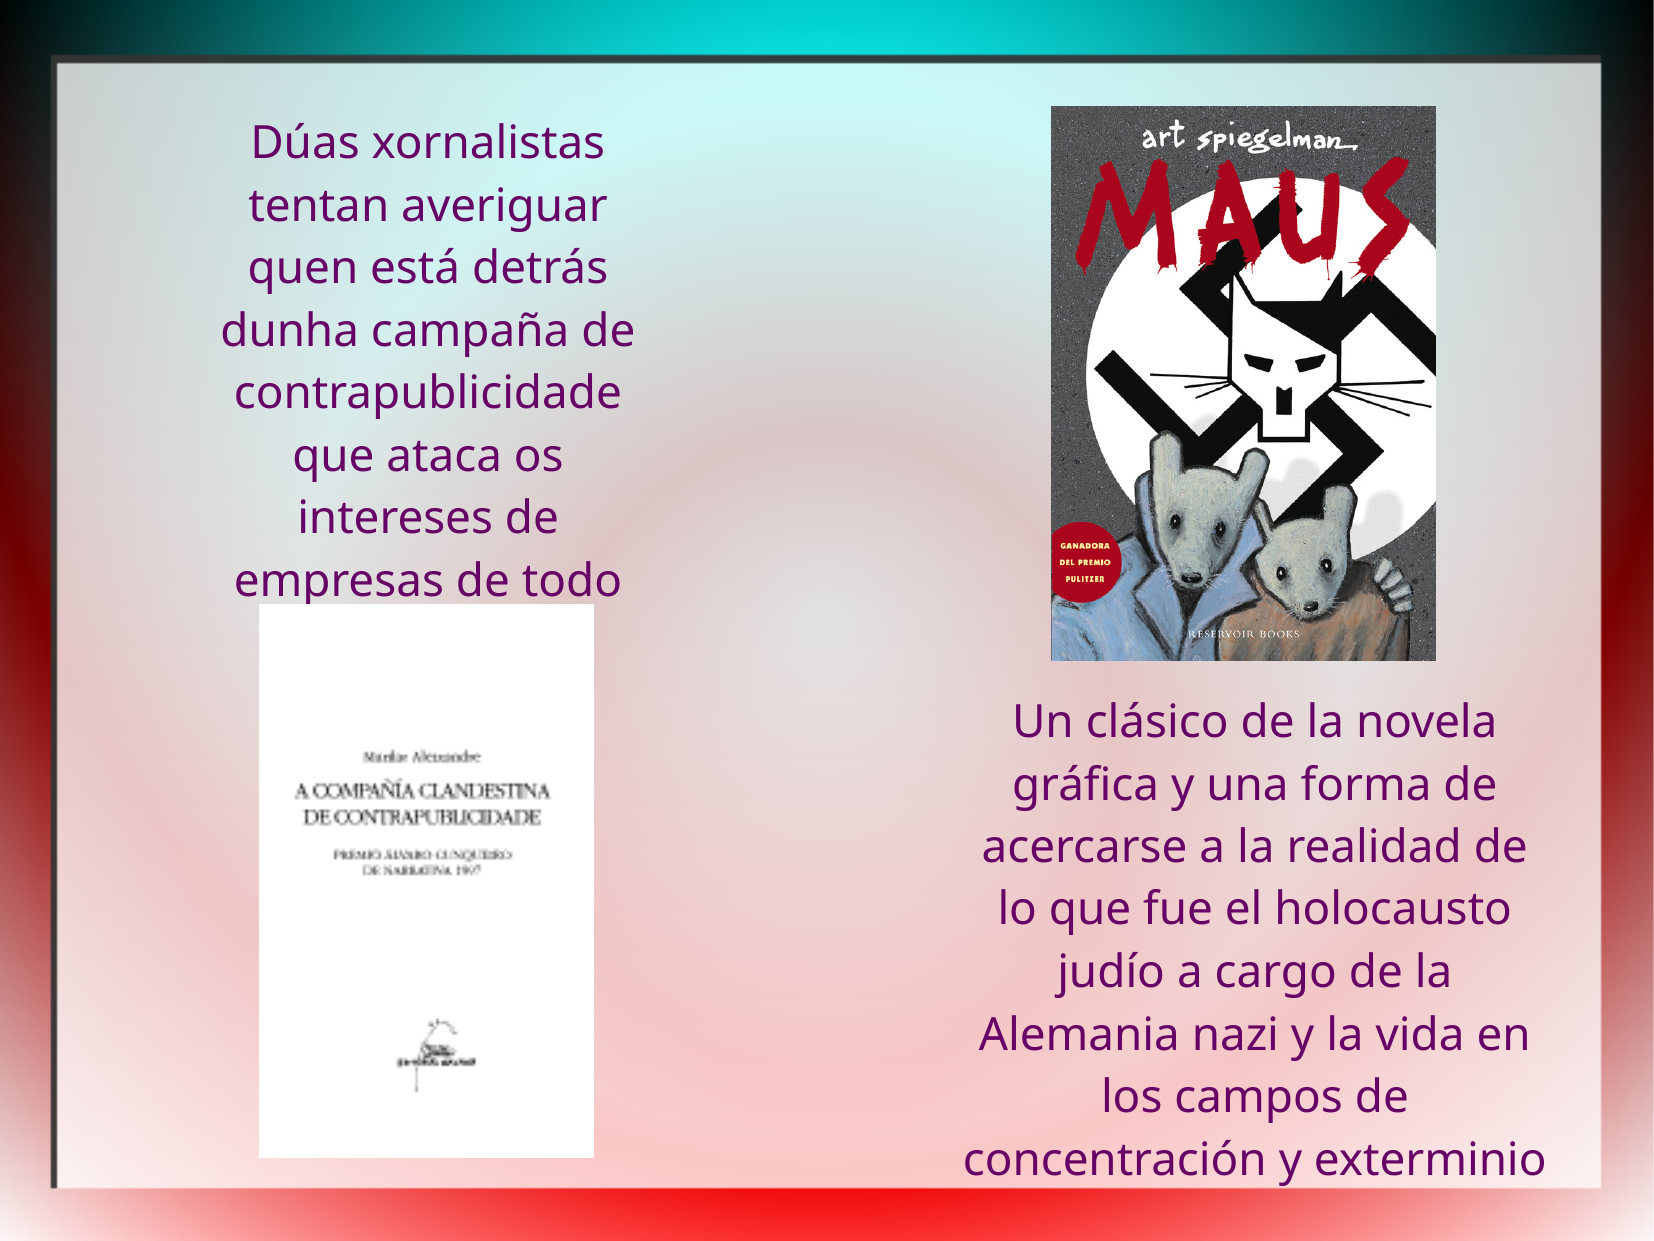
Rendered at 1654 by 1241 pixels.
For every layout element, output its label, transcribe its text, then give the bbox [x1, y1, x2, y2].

text_box Dúas xornalistas tentan averiguar quen está detrás dunha campaña de contrapublicidade que ataca os intereses de empresas de todo tipo [177, 102, 680, 597]
picture [0, 0, 1654, 1241]
text_box Un clásico de la novela gráfica y una forma de acercarse a la realidad de lo que fue el holocausto judío a cargo de la Alemania nazi y la vida en los campos de concentración y exterminio [944, 680, 1565, 1176]
